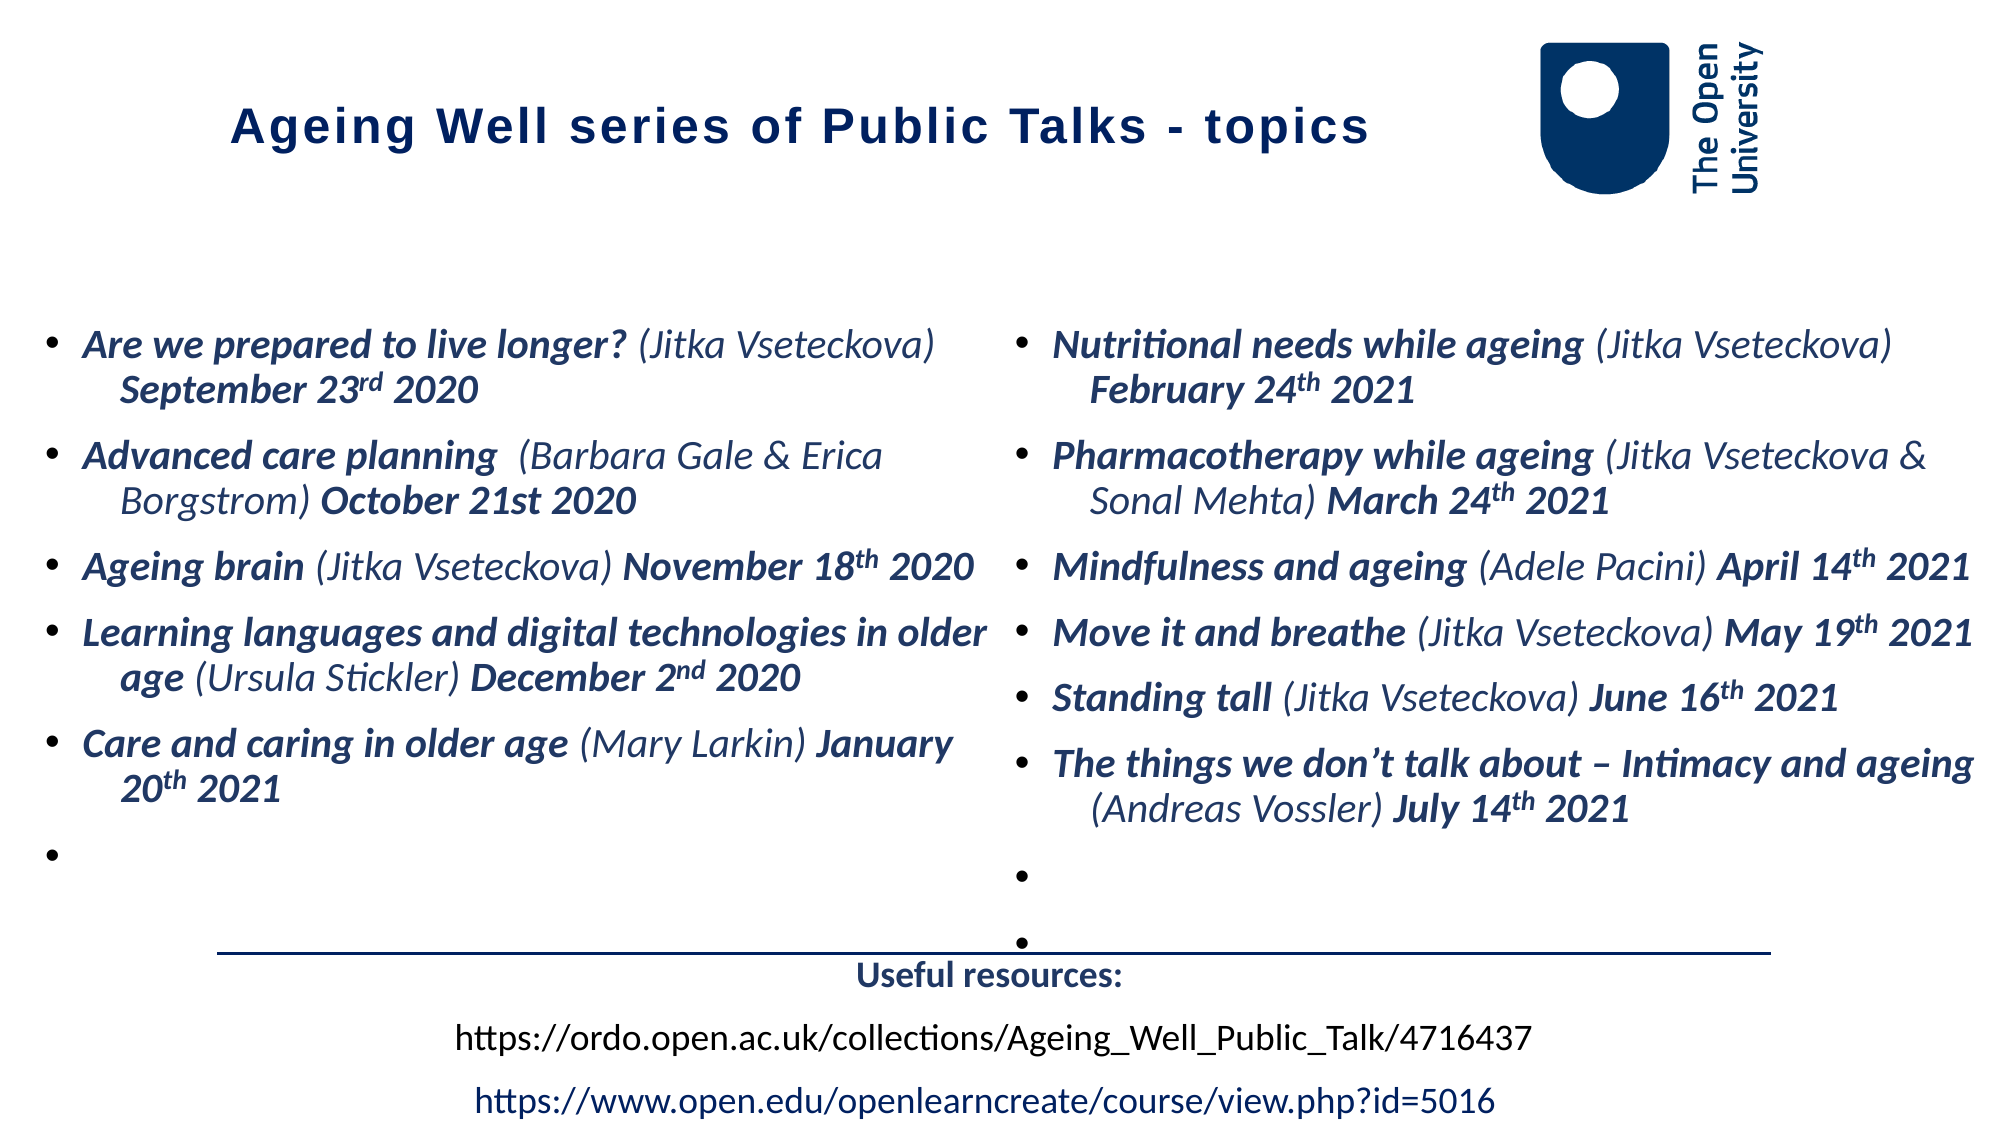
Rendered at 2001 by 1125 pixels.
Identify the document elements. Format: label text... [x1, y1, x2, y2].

title Ageing Well series of Public Talks - topics [214, 39, 1615, 217]
picture [1539, 39, 1764, 196]
text_box Useful resources: https://ordo.open.ac.uk/collections/Ageing_Well_Public_Talk/4716437 https://www.open.edu/openlearncreate/course/view.php?id=5016 [217, 955, 1771, 1125]
text_box Nutritional needs while ageing (Jitka Vseteckova) February 24th 2021 Pharmacotherapy while ageing (Jitka Vseteckova & Sonal Mehta) March 24th 2021 Mindfulness and ageing (Adele Pacini) April 14th 2021 Move it and breathe (Jitka Vseteckova) May 19th 2021 Standing tall (Jitka Vseteckova) June 16th 2021 The things we don’t talk about – Intimacy and ageing (Andreas Vossler) July 14th 2021 [999, 314, 1991, 946]
list Are we prepared to live longer? (Jitka Vseteckova) September 23rd 2020 Advanced care planning (Barbara Gale & Erica Borgstrom) October 21st 2020 Ageing brain (Jitka Vseteckova) November 18th 2020 Learning languages and digital technologies in older age (Ursula Stickler) December 2nd 2020 Care and caring in older age (Mary Larkin) January 20th 2021 [30, 314, 1021, 957]
